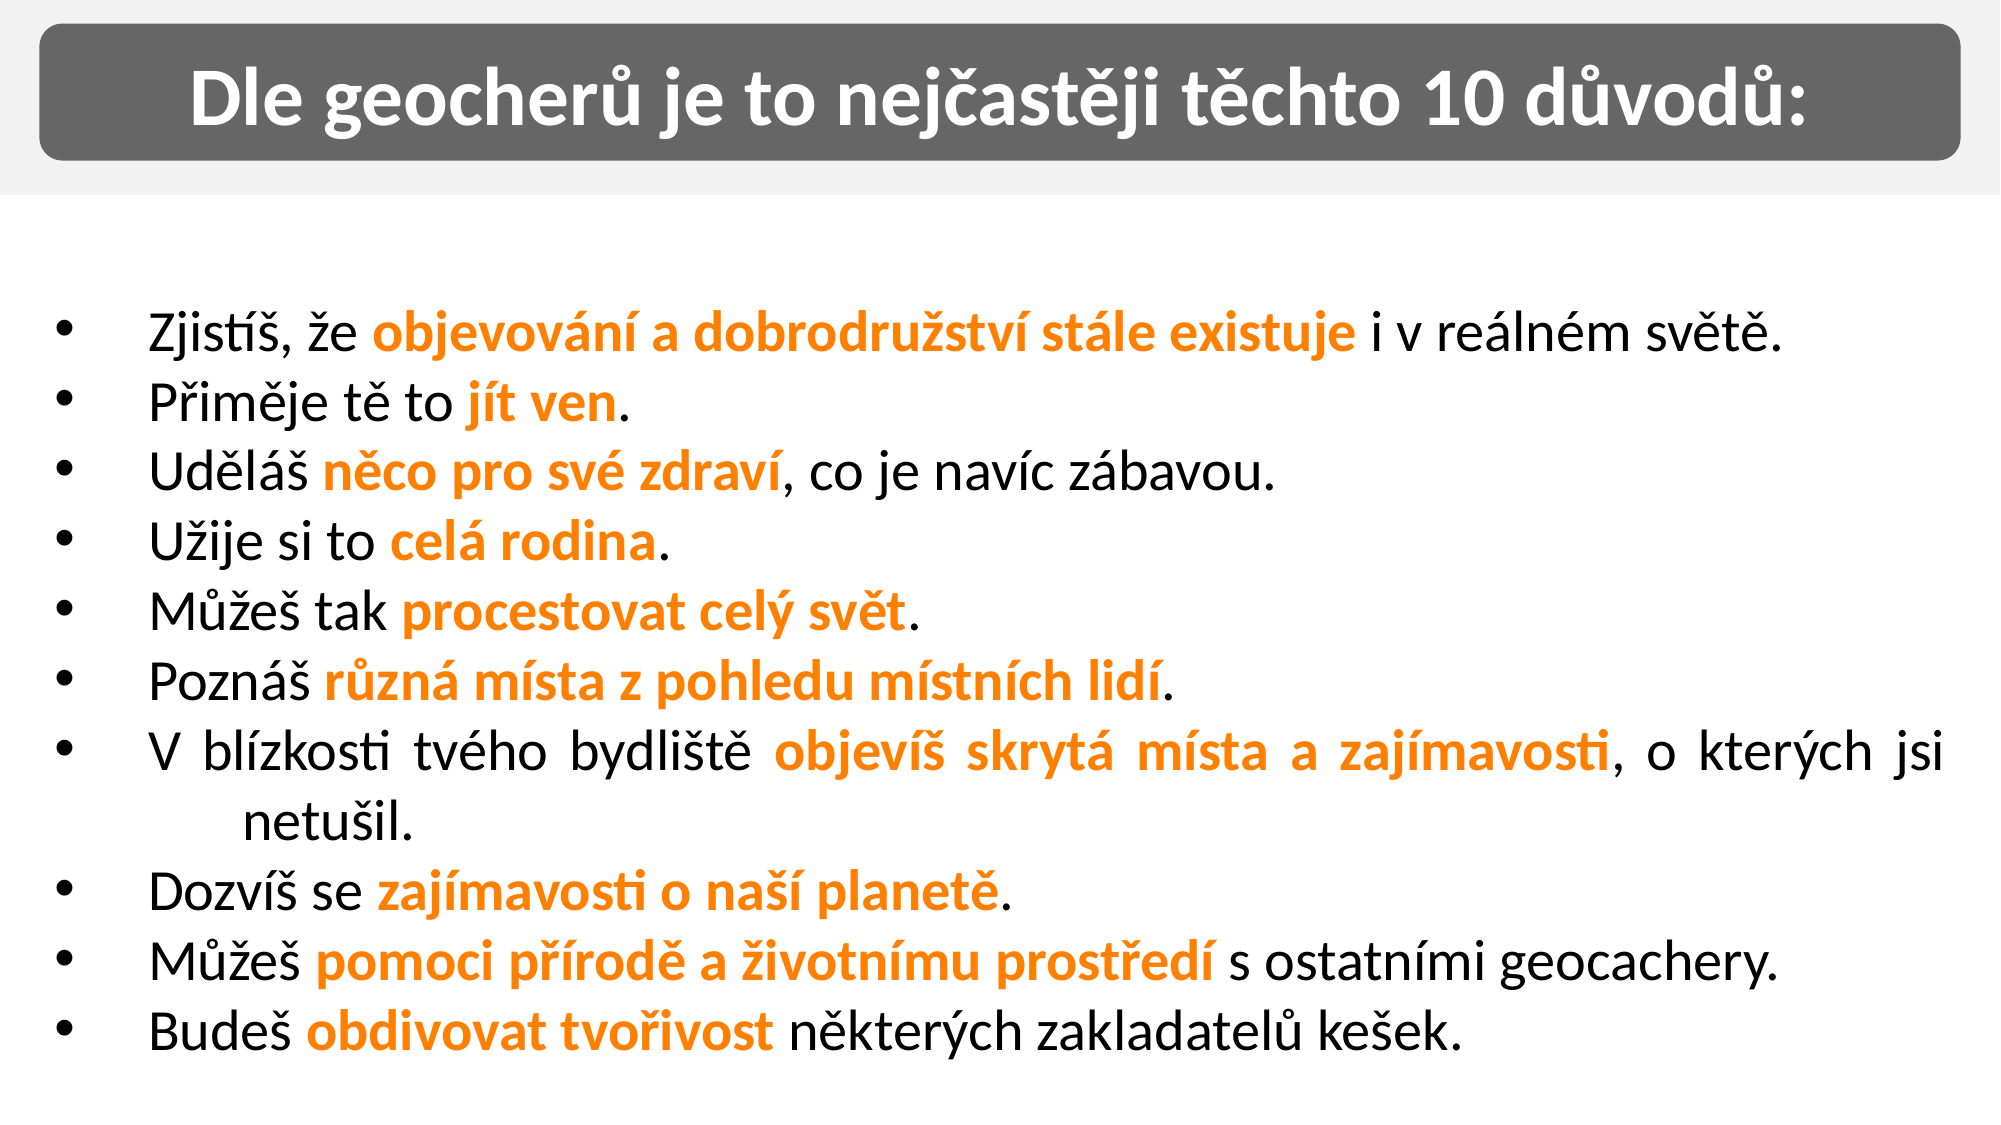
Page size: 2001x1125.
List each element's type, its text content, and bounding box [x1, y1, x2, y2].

text_box Zjistíš, že objevování a dobrodružství stále existuje i v reálném světě. Přiměje tě to jít ven. Uděláš něco pro své zdraví, co je navíc zábavou. Užije si to celá rodina. Můžeš tak procestovat celý svět. Poznáš různá místa z pohledu místních lidí. V blízkosti tvého bydliště objevíš skrytá místa a zajímavosti, o kterých jsi netušil. Dozvíš se zajímavosti o naší planetě. Můžeš pomoci přírodě a životnímu prostředí s ostatními geocachery. Budeš obdivovat tvořivost některých zakladatelů kešek. [39, 285, 1961, 1070]
text_box Dle geocherů je to nejčastěji těchto 10 důvodů: [39, 23, 1961, 161]
text_box [0, 0, 2000, 195]
